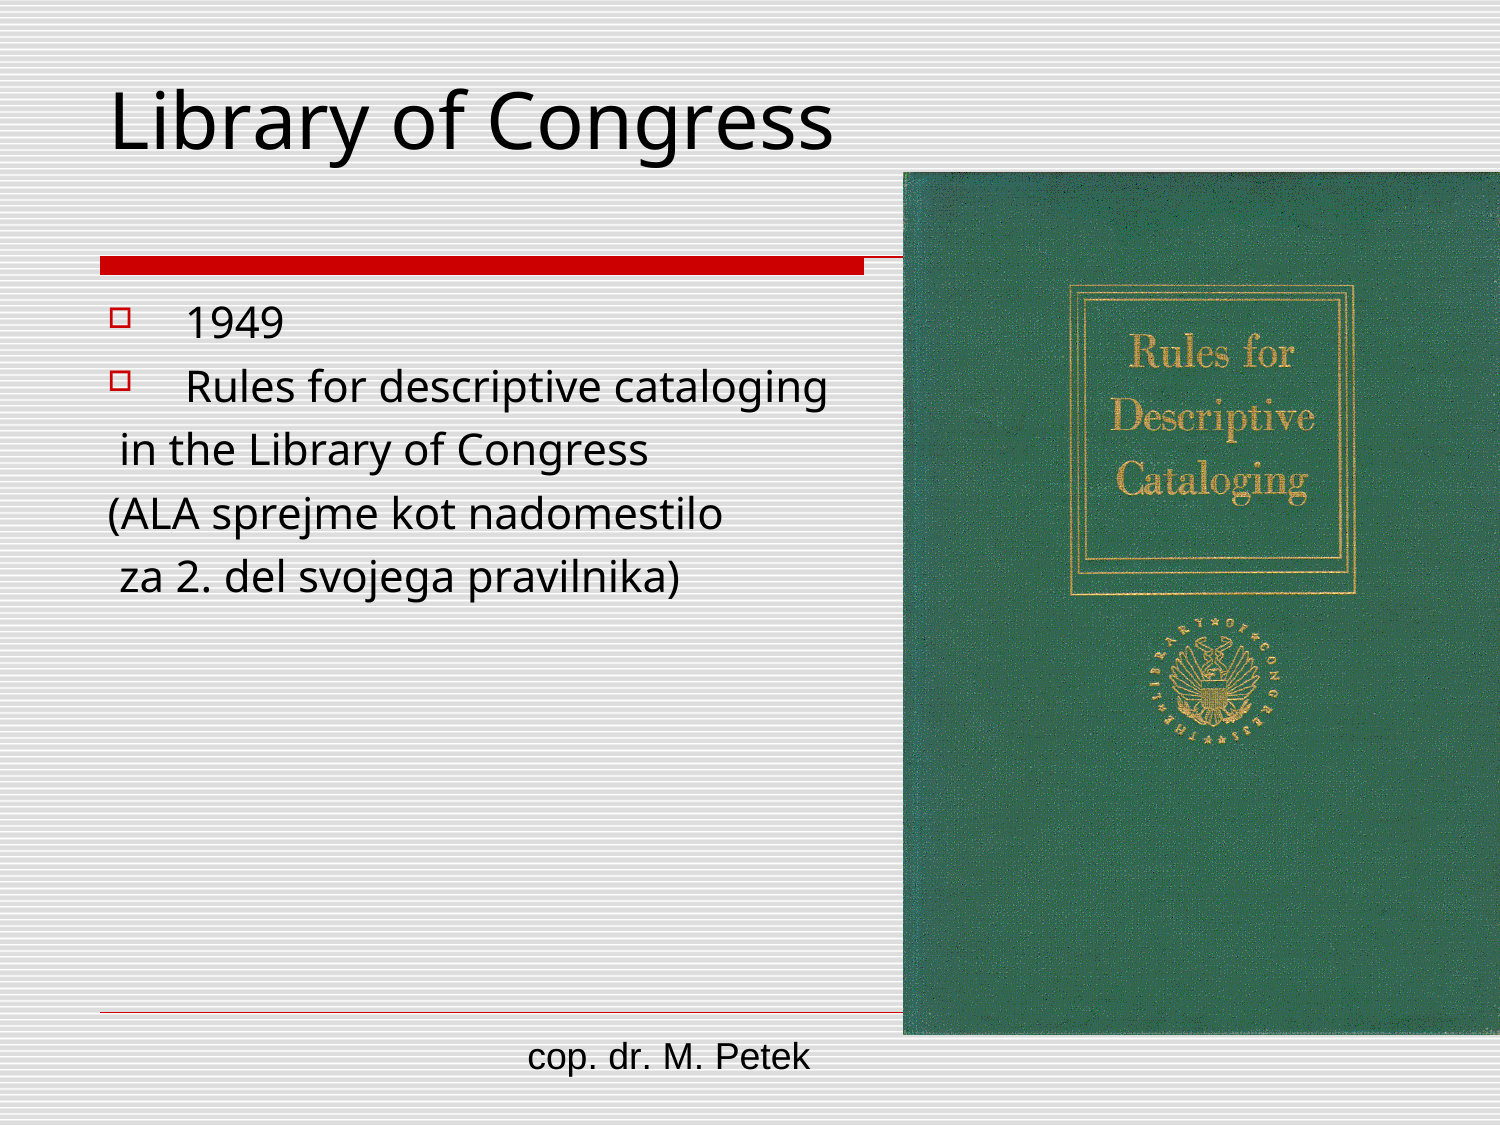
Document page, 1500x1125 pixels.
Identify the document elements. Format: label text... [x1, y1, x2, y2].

title Library of Congress [94, 49, 1407, 173]
picture [0, 0, 1500, 1125]
list 1949 Rules for descriptive cataloging in the Library of Congress (ALA sprejme kot nadomestilo za 2. del svojega pravilnika) [92, 287, 903, 988]
